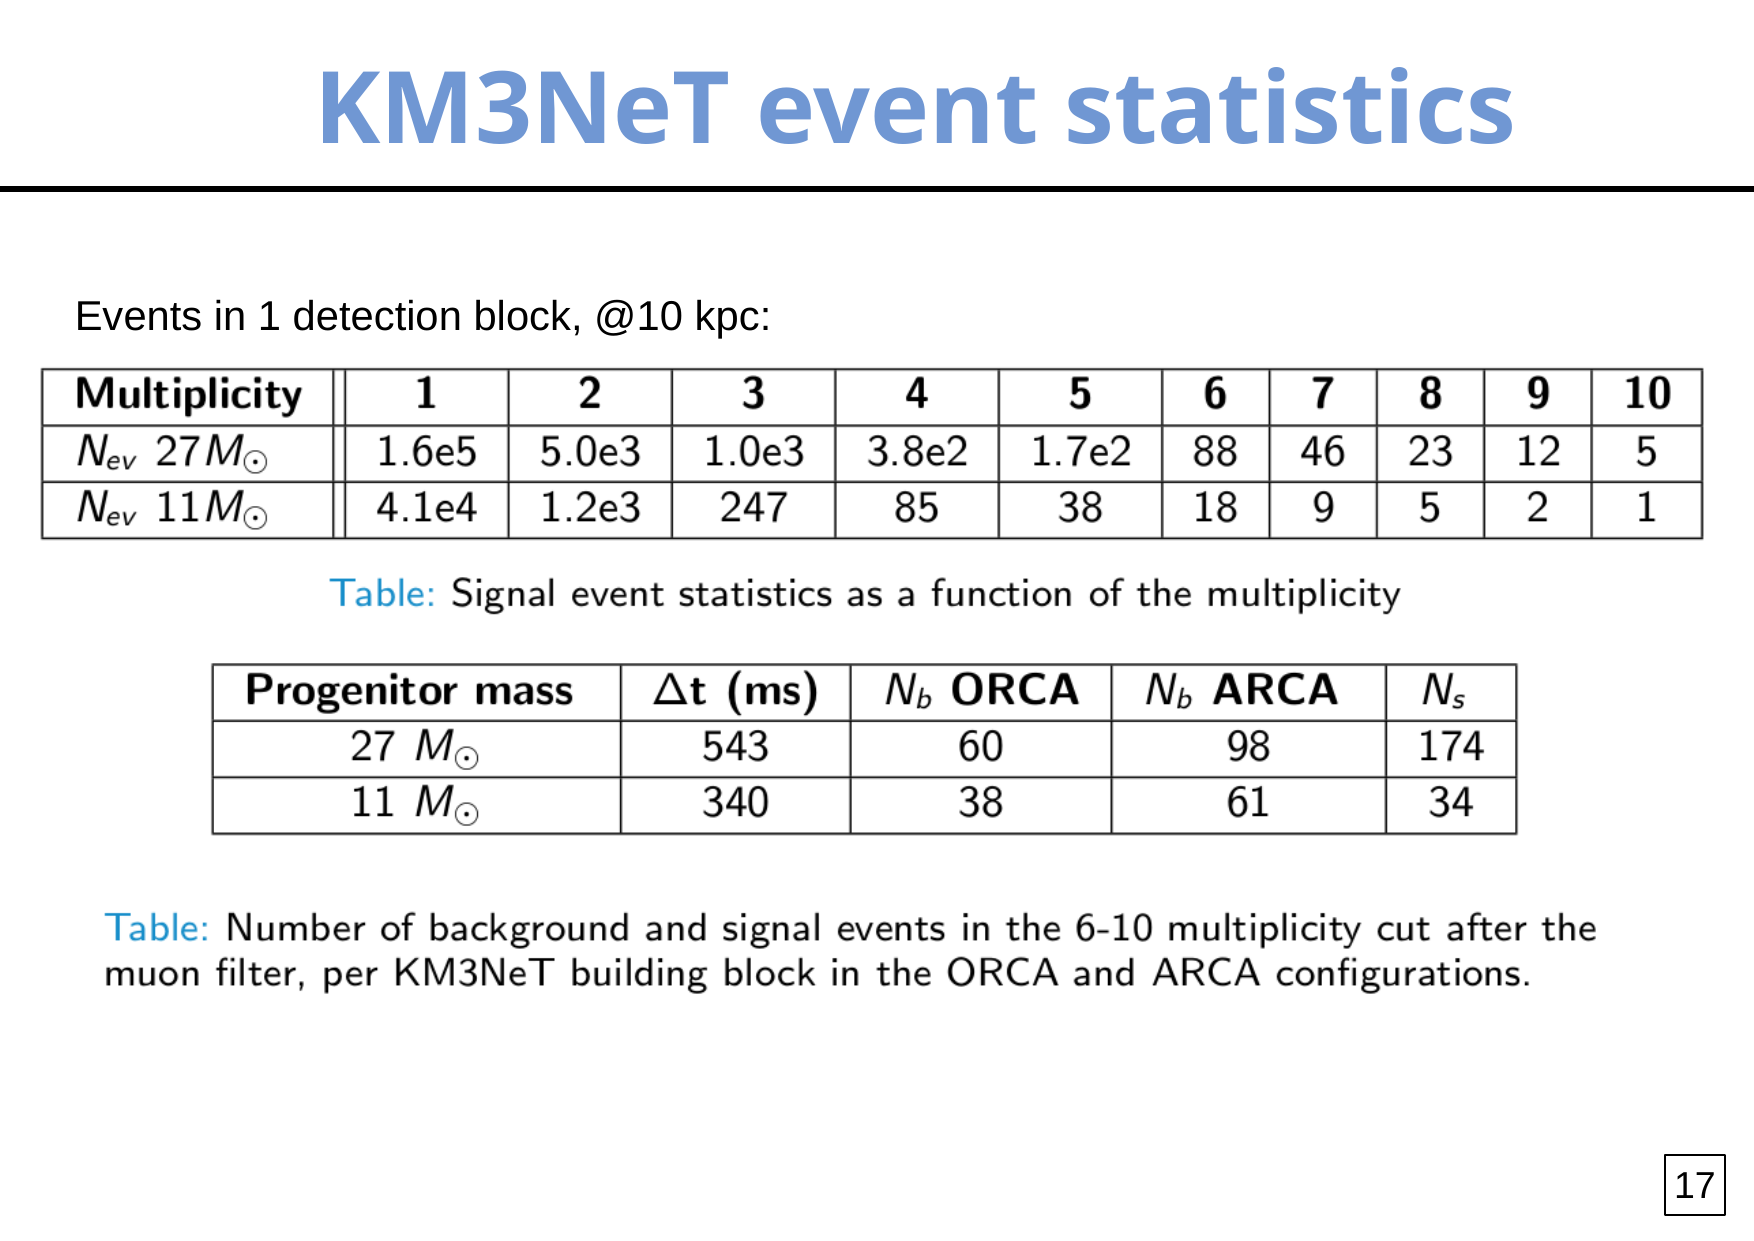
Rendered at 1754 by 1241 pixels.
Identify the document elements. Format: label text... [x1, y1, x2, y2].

text_box Events in 1 detection block, @10 kpc: [60, 285, 826, 393]
text_box 17 [1665, 1155, 1726, 1216]
text_box KM3NeT event statistics [127, 0, 1705, 207]
picture [0, 344, 1754, 1017]
